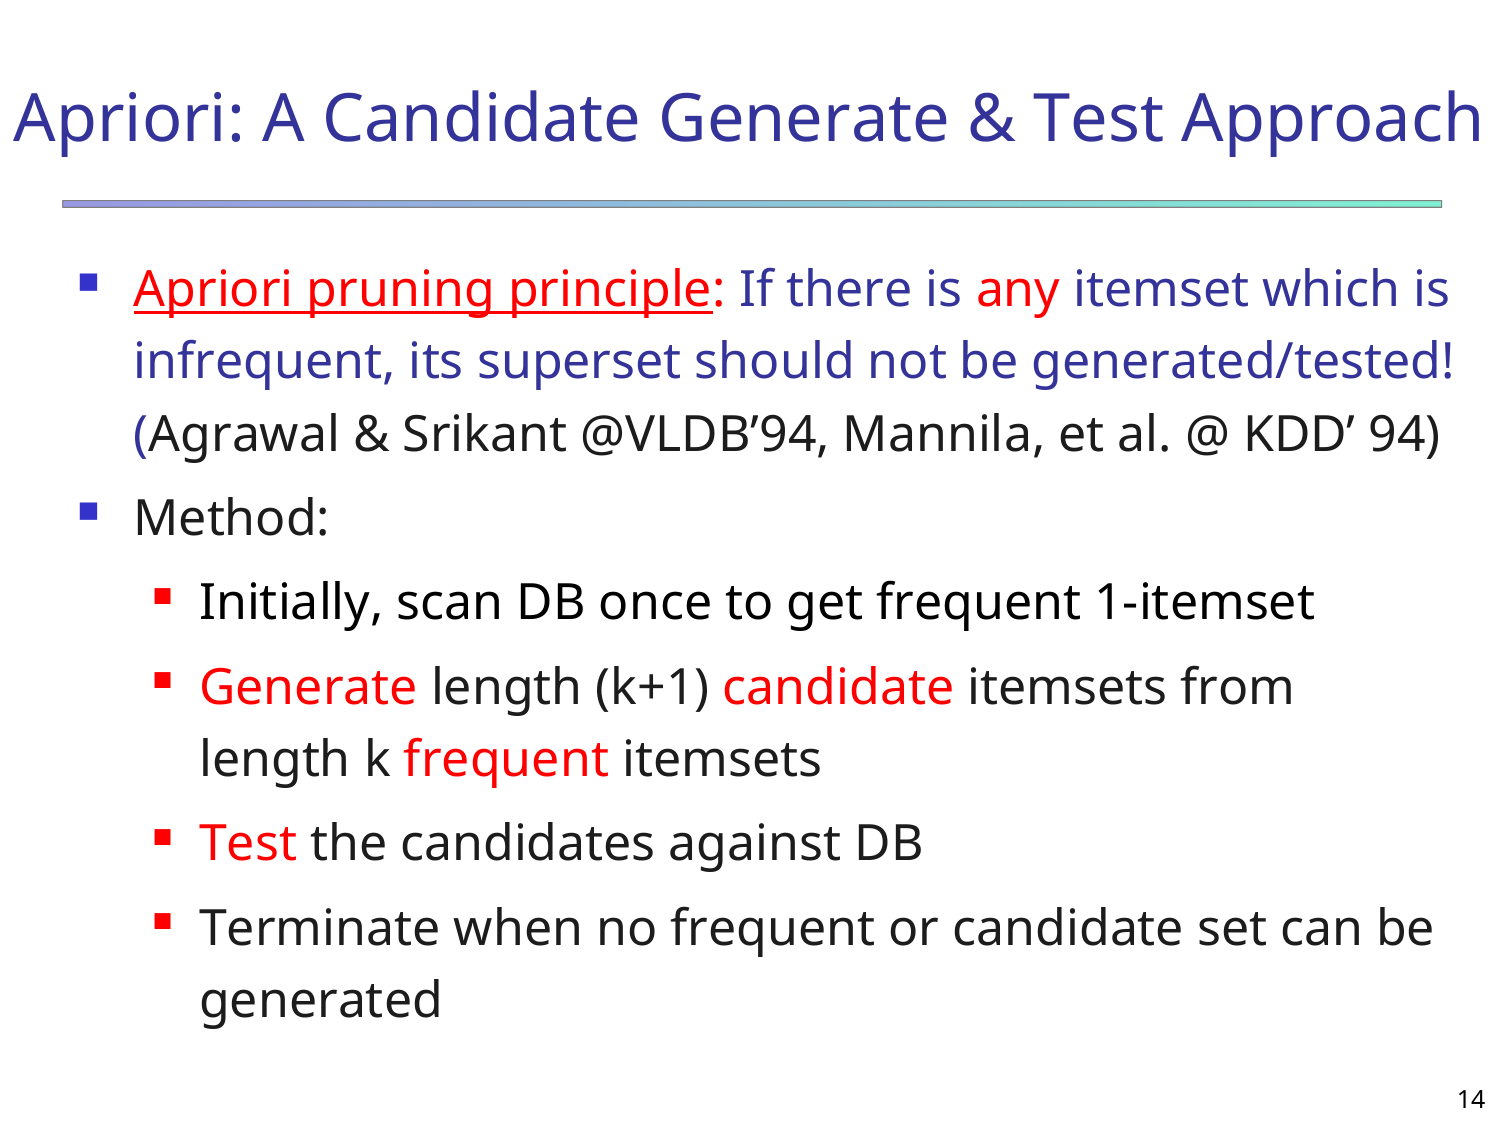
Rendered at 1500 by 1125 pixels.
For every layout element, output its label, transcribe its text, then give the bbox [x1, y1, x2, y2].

text_box <number> [1187, 1062, 1500, 1125]
title Apriori: A Candidate Generate & Test Approach [0, 0, 1500, 163]
list Apriori pruning principle: If there is any itemset which is infrequent, its superset should not be generated/tested! (Agrawal & Srikant @VLDB’94, Mannila, et al. @ KDD’ 94) Method: Initially, scan DB once to get frequent 1-itemset Generate length (k+1) candidate itemsets from length k frequent itemsets Test the candidates against DB Terminate when no frequent or candidate set can be generated [62, 237, 1475, 1095]
